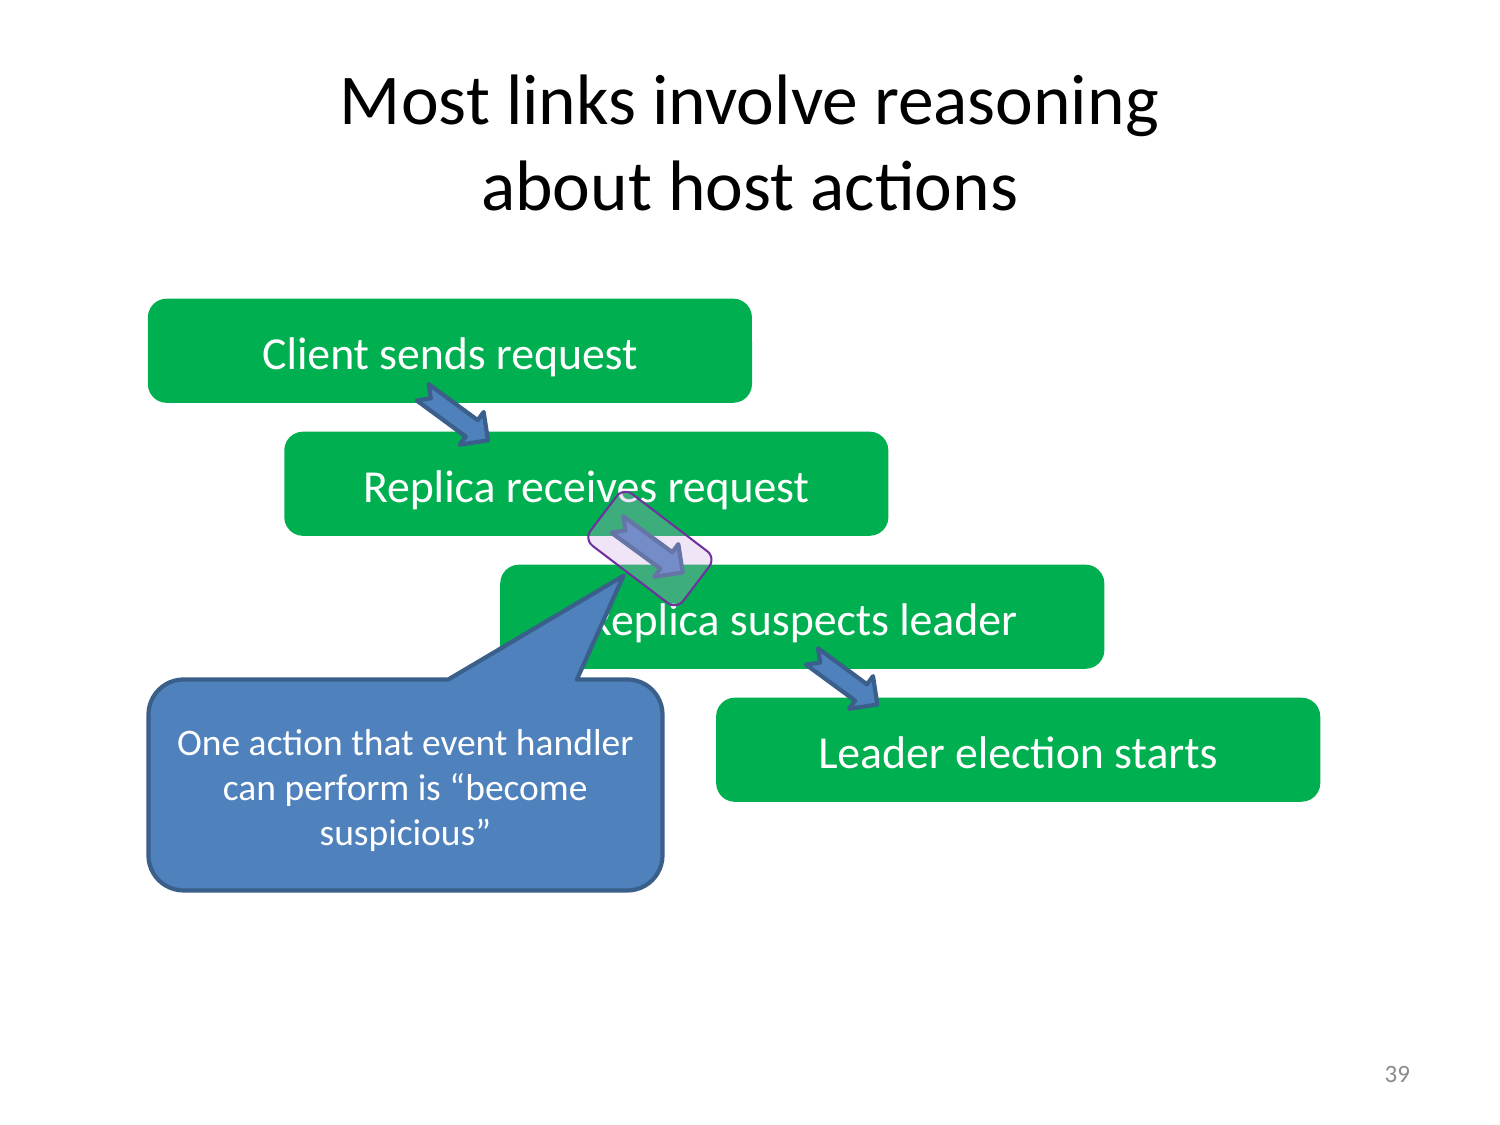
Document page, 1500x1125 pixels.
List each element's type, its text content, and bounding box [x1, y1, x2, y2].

text_box Leader election starts [718, 699, 1319, 800]
text_box One action that event handler can perform is “become suspicious” [148, 575, 663, 891]
text_box Client sends request [149, 300, 750, 401]
text_box [416, 384, 489, 445]
text_box [588, 491, 712, 606]
text_box Replica receives request [286, 433, 887, 534]
slide_number <number> [1074, 1042, 1425, 1103]
title Most links involve reasoning about host actions [75, 45, 1425, 233]
text_box Replica suspects leader [502, 566, 1103, 667]
text_box [806, 648, 878, 709]
